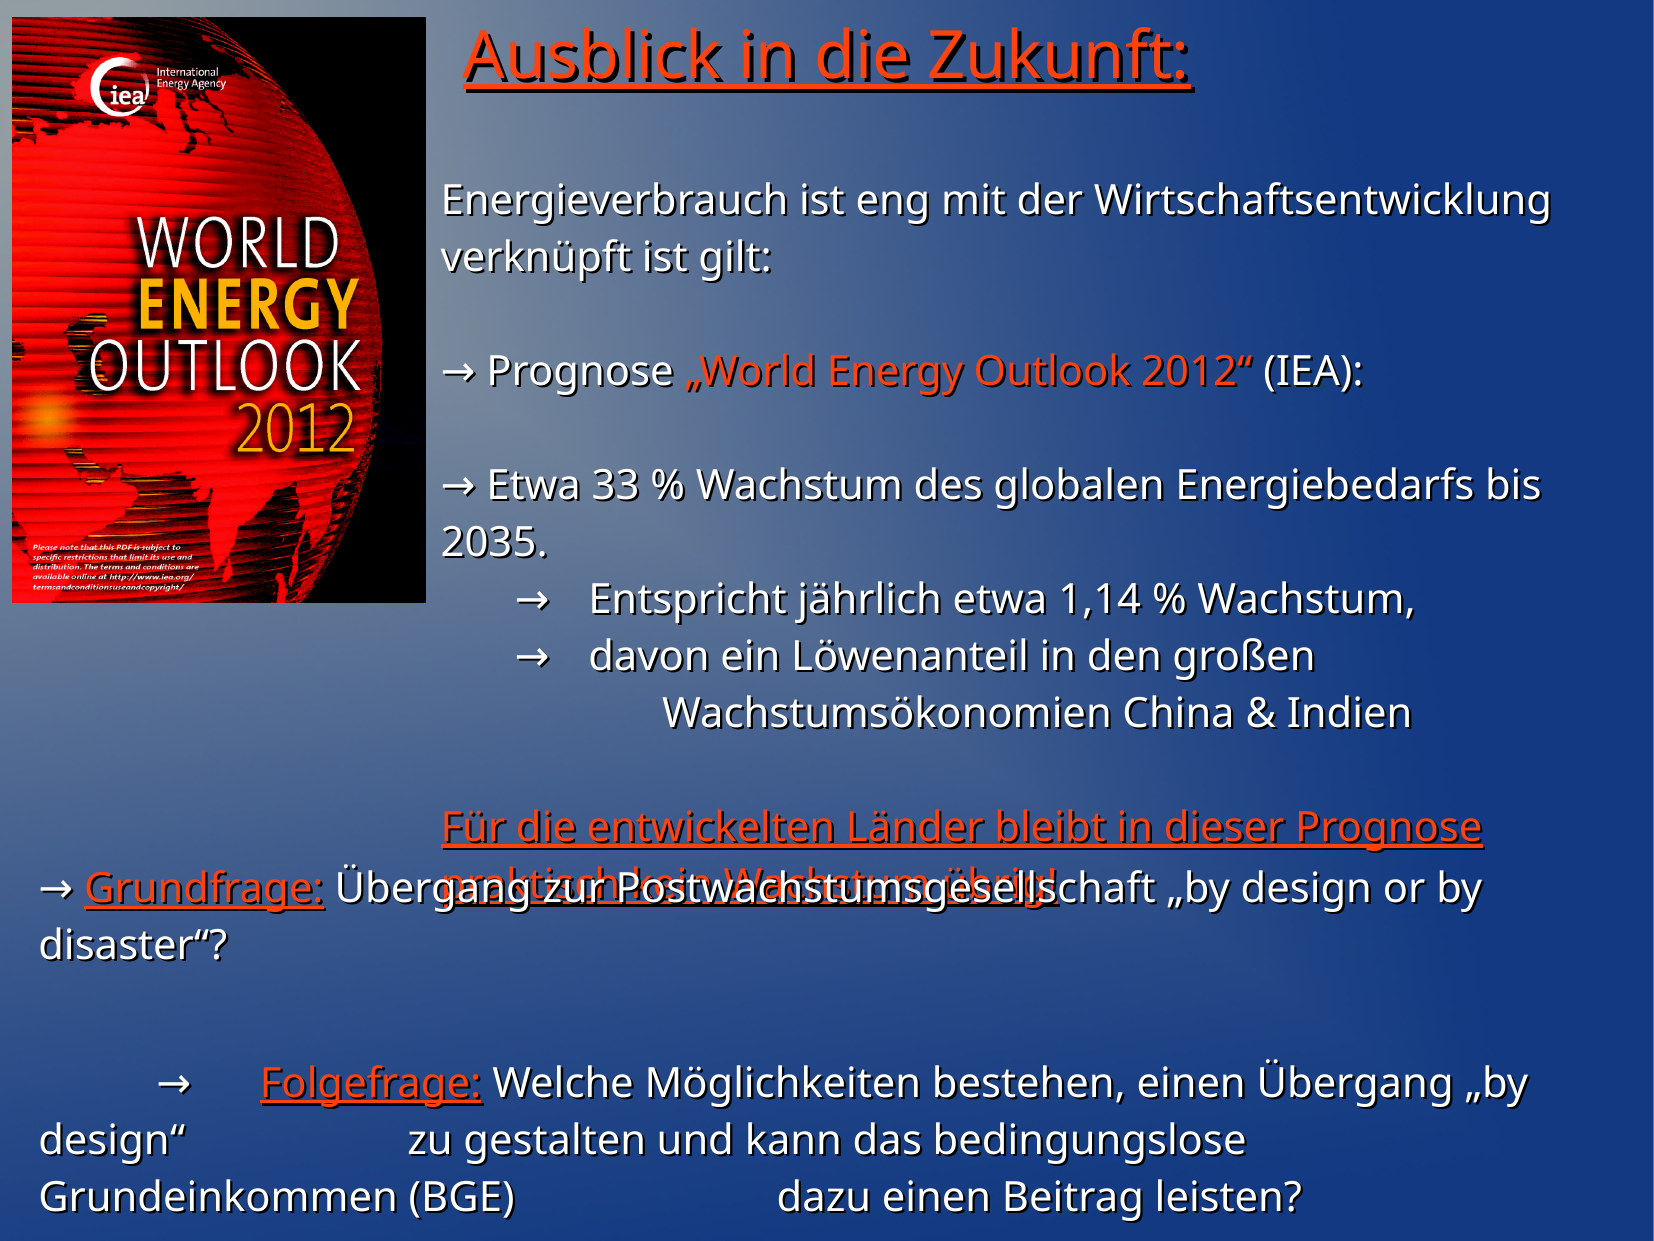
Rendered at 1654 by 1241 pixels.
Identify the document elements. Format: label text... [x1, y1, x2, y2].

text_box → Grundfrage: Übergang zur Postwachstumsgesellschaft „by design or by disaster“? → Folgefrage: Welche Möglichkeiten bestehen, einen Übergang „by design“ zu gestalten und kann das bedingungslose Grundeinkommen (BGE) dazu einen Beitrag leisten? [23, 850, 1630, 1122]
text_box Ausblick in die Zukunft: [0, 0, 1654, 90]
text_box Energieverbrauch ist eng mit der Wirtschaftsentwicklung verknüpft ist gilt: → Prognose „World Energy Outlook 2012“ (IEA): → Etwa 33 % Wachstum des globalen Energiebedarfs bis 2035. → Entspricht jährlich etwa 1,14 % Wachstum, → davon ein Löwenanteil in den großen Wachstumsökonomien China & Indien Für die entwickelten Länder bleibt in dieser Prognose praktisch kein Wachstum übrig! [425, 90, 1654, 722]
picture [0, 90, 1654, 1241]
